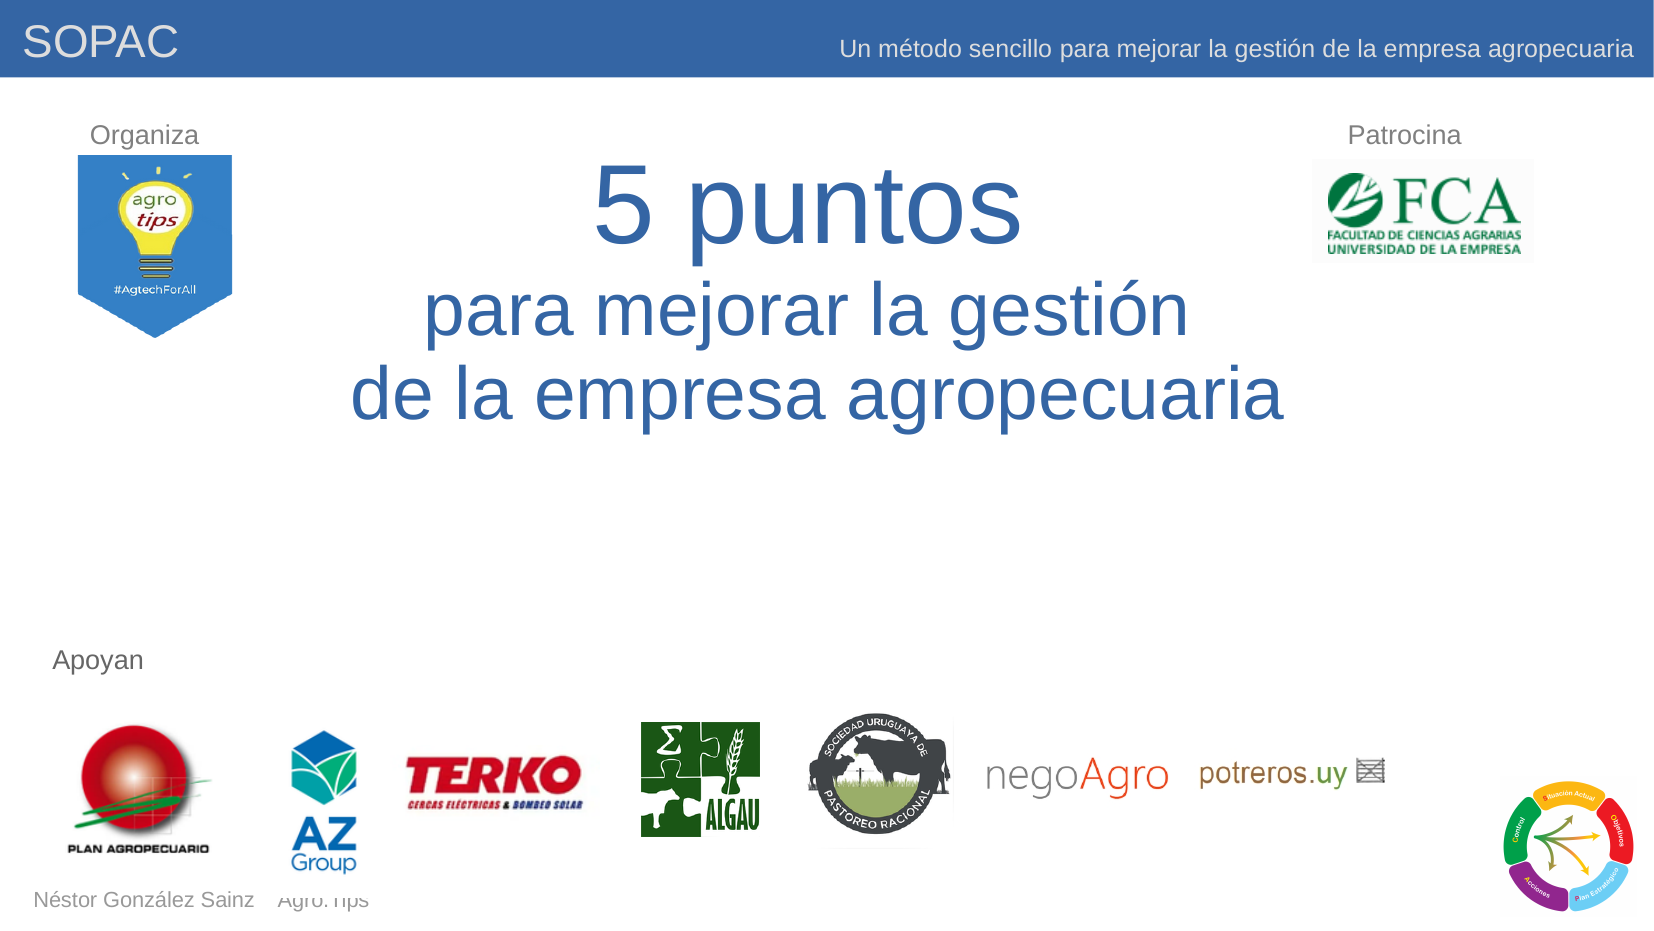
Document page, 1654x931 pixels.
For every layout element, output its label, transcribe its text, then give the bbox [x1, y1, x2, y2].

picture [984, 733, 1170, 827]
picture [75, 158, 234, 338]
picture [390, 745, 600, 821]
picture [1312, 159, 1534, 263]
picture [803, 698, 954, 849]
picture [1500, 776, 1637, 917]
picture [268, 707, 379, 898]
picture [63, 719, 214, 861]
text_box 5 puntos para mejorar la gestión de la empresa agropecuaria [323, 134, 1313, 486]
text_box Apoyan [37, 637, 526, 683]
text_box Organiza [75, 112, 324, 158]
text_box Patrocina [1332, 112, 1582, 158]
picture [641, 722, 760, 837]
picture [1194, 748, 1391, 798]
